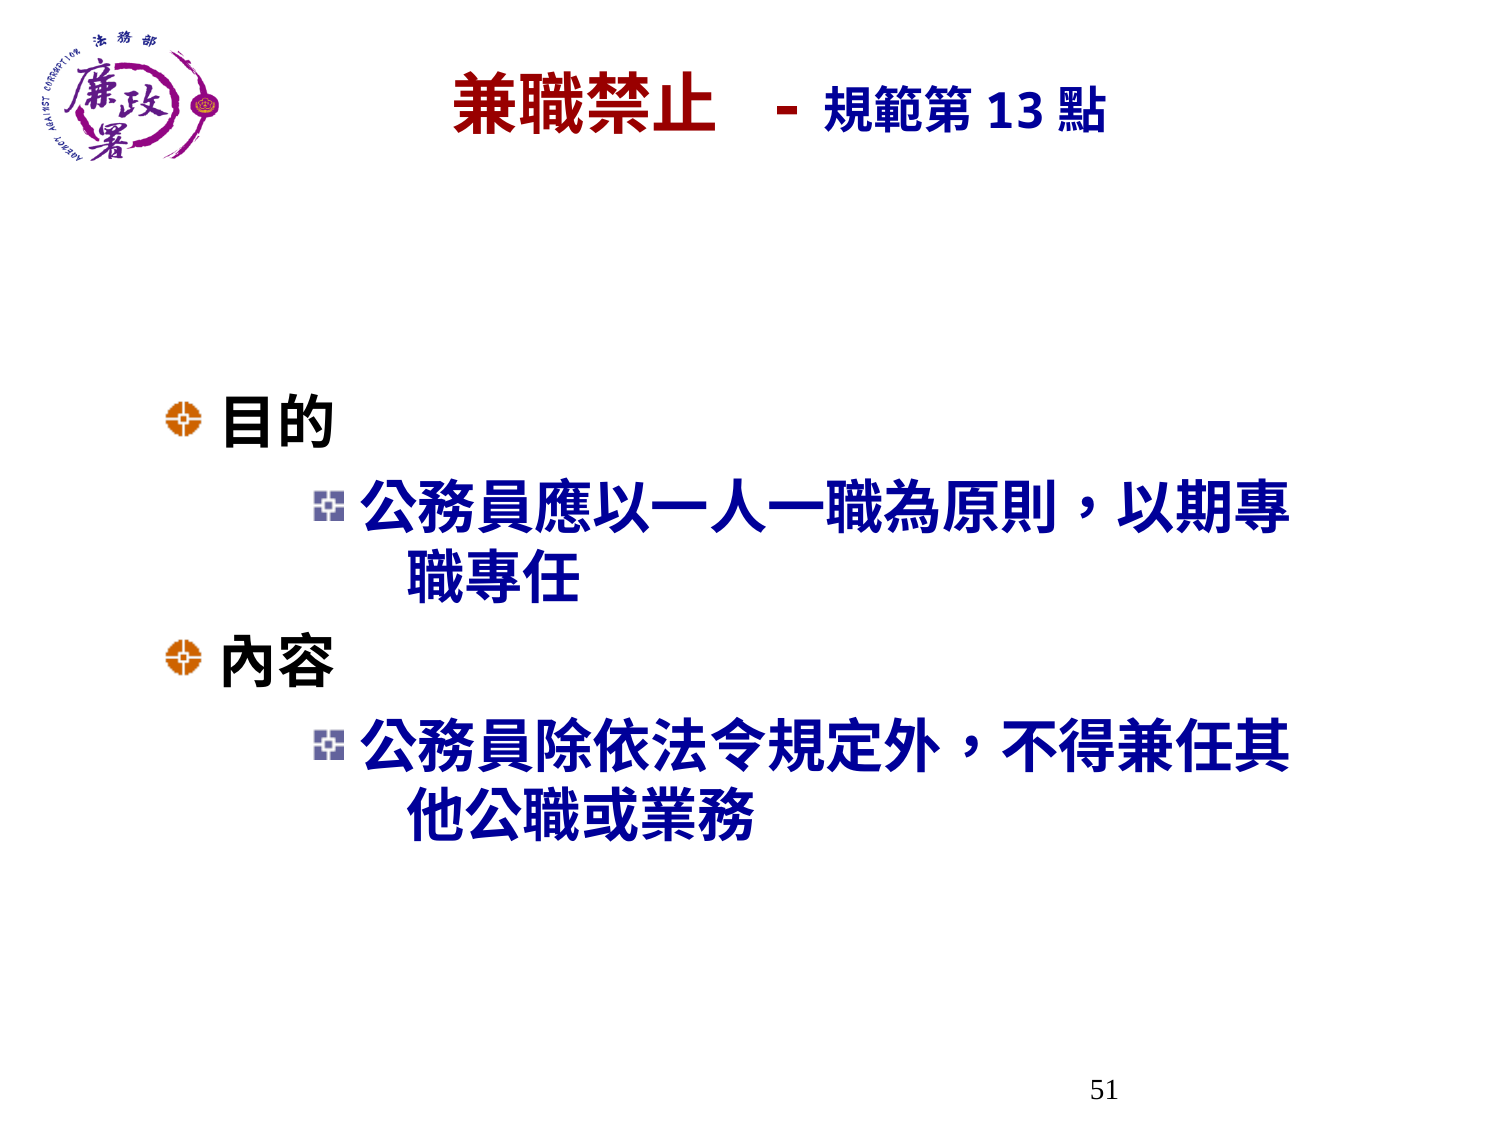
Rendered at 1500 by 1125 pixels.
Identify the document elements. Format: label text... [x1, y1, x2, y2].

text_box [1074, 1037, 1388, 1113]
list 目的 公務員應以一人一職為原則，以期專職專任 內容 公務員除依法令規定外，不得兼任其他公職或業務 [147, 378, 1352, 997]
text_box 兼職禁止 -規範第13點 [194, 30, 1365, 173]
